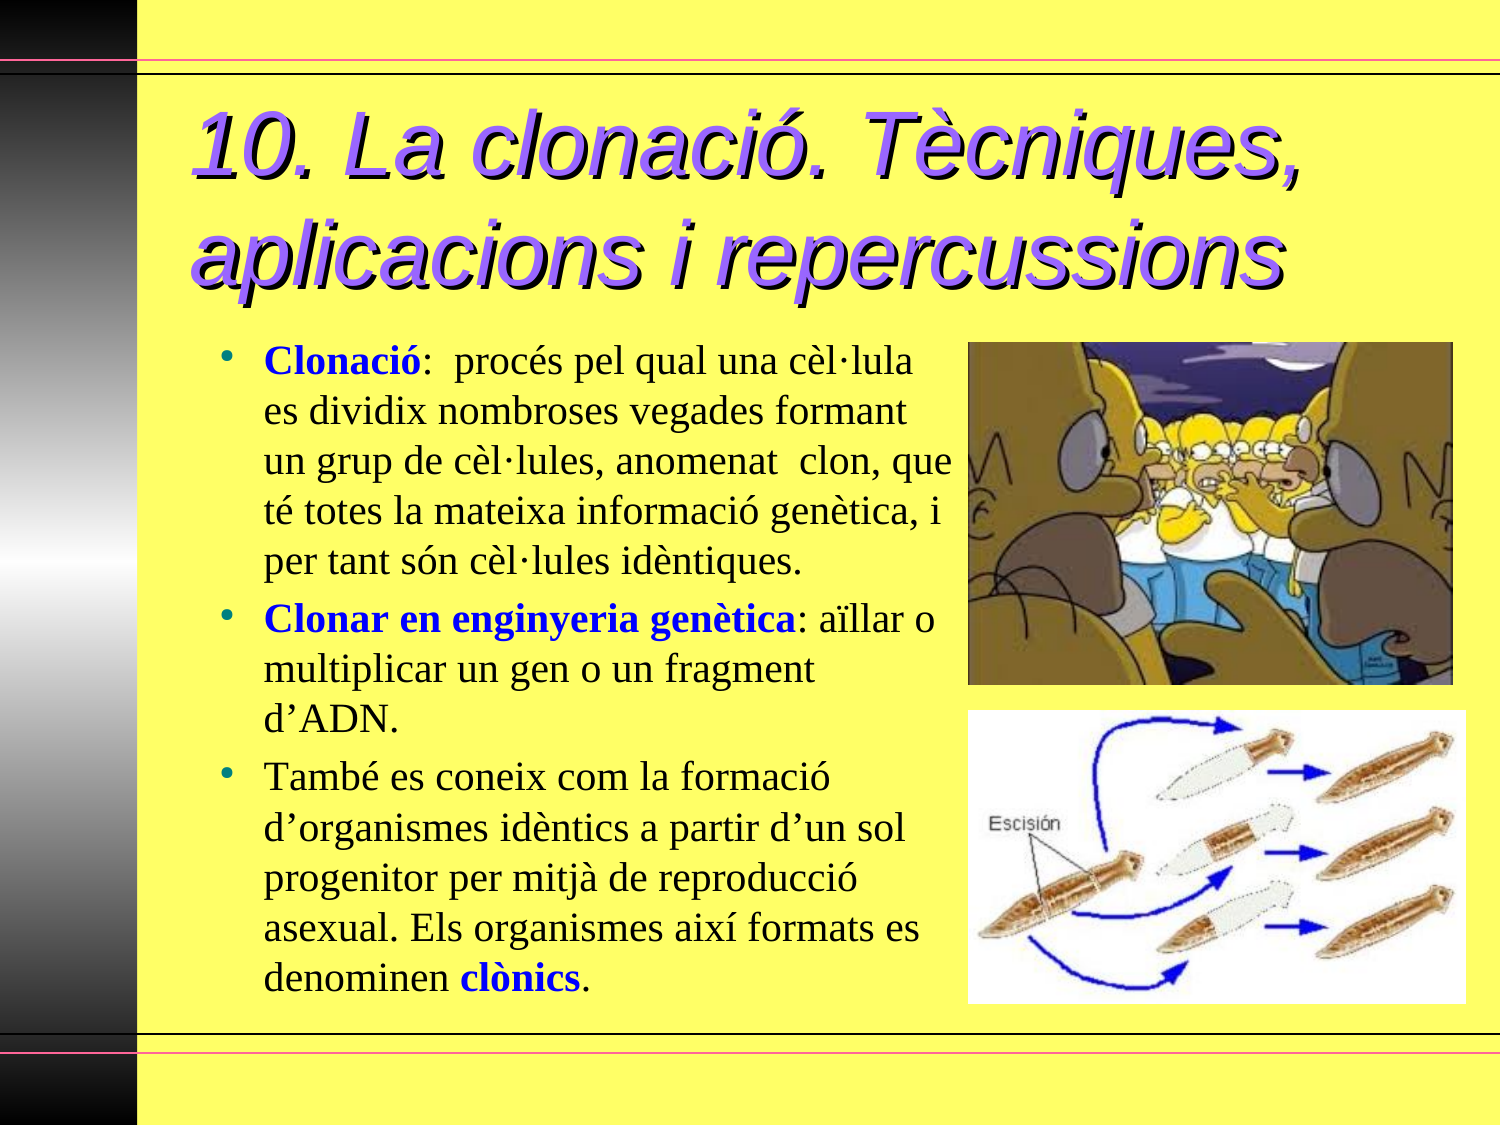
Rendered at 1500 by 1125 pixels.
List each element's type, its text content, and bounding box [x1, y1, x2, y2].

picture [968, 710, 1466, 1004]
title 10. La clonació. Tècniques, aplicacions i repercussions [174, 76, 1450, 312]
list Clonació: procés pel qual una cèl·lula es dividix nombroses vegades formant un grup de cèl·lules, anomenat clon, que té totes la mateixa informació genètica, i per tant són cèl·lules idèntiques. Clonar en enginyeria genètica: aïllar o multiplicar un gen o un fragment d’ADN. També es coneix com la formació d’organismes idèntics a partir d’un sol progenitor per mitjà de reproducció asexual. Els organismes així formats es denominen clònics. [174, 324, 969, 1020]
picture [968, 342, 1453, 686]
